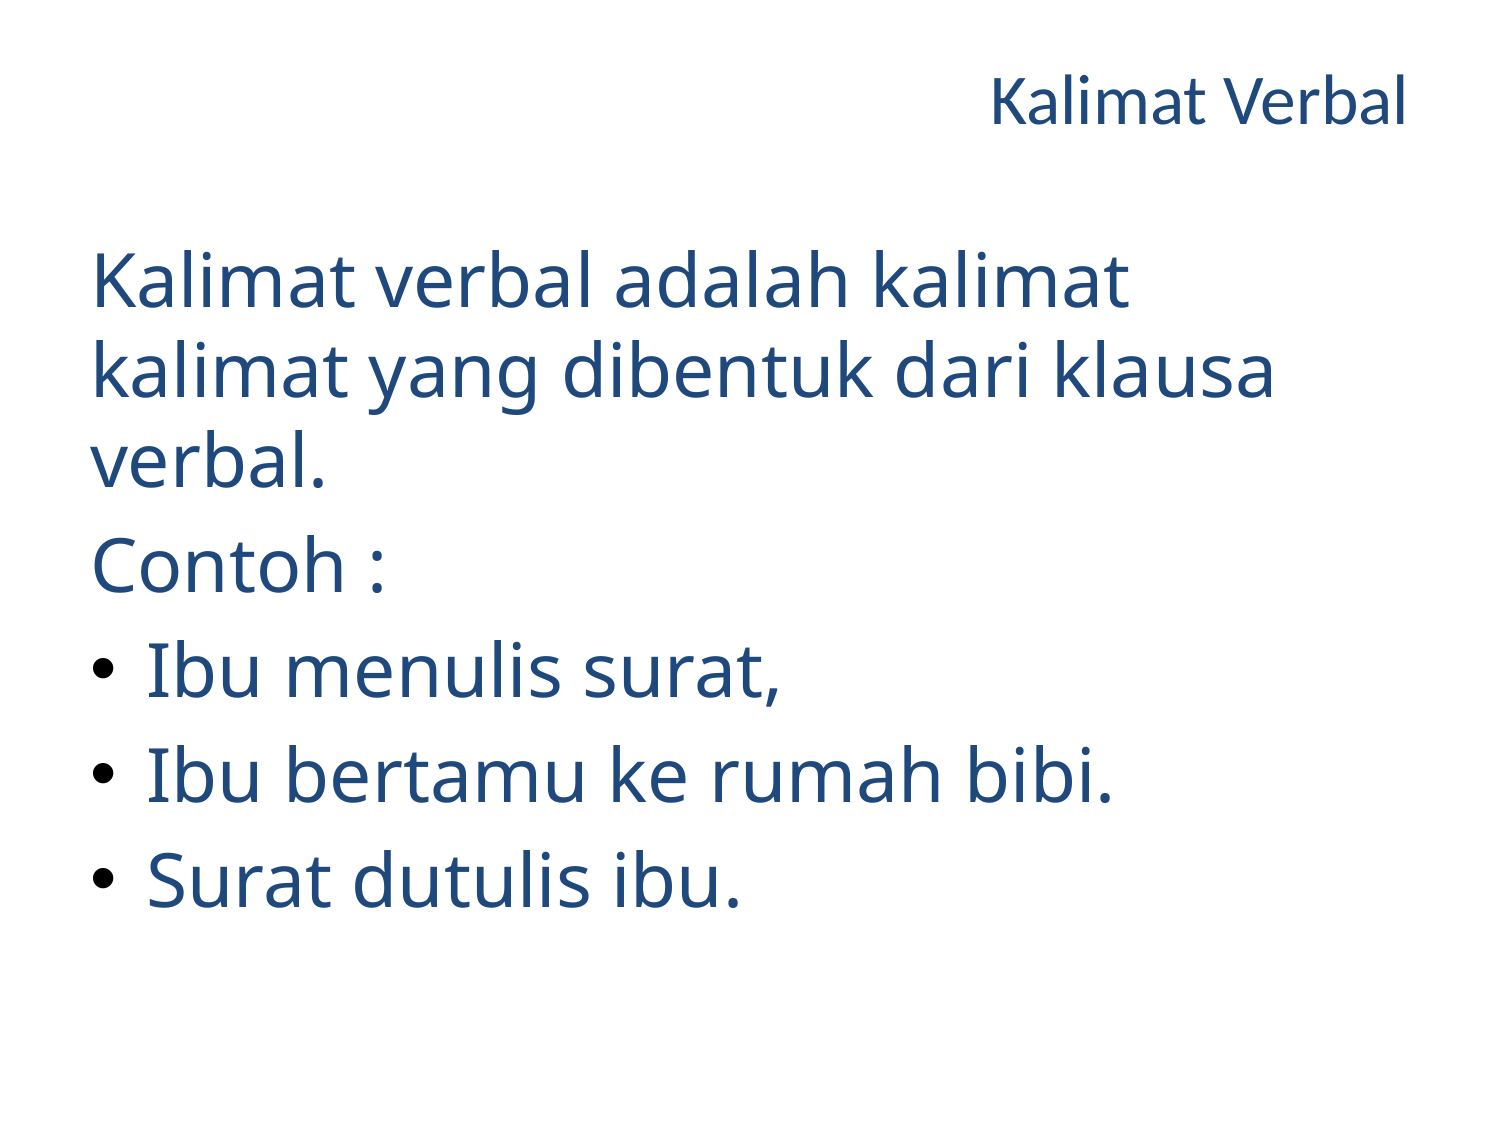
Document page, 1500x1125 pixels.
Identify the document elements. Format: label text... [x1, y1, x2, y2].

title Kalimat Verbal [75, 45, 1425, 224]
list Kalimat verbal adalah kalimat kalimat yang dibentuk dari klausa verbal. Contoh : Ibu menulis surat, Ibu bertamu ke rumah bibi. Surat dutulis ibu. [75, 224, 1425, 968]
